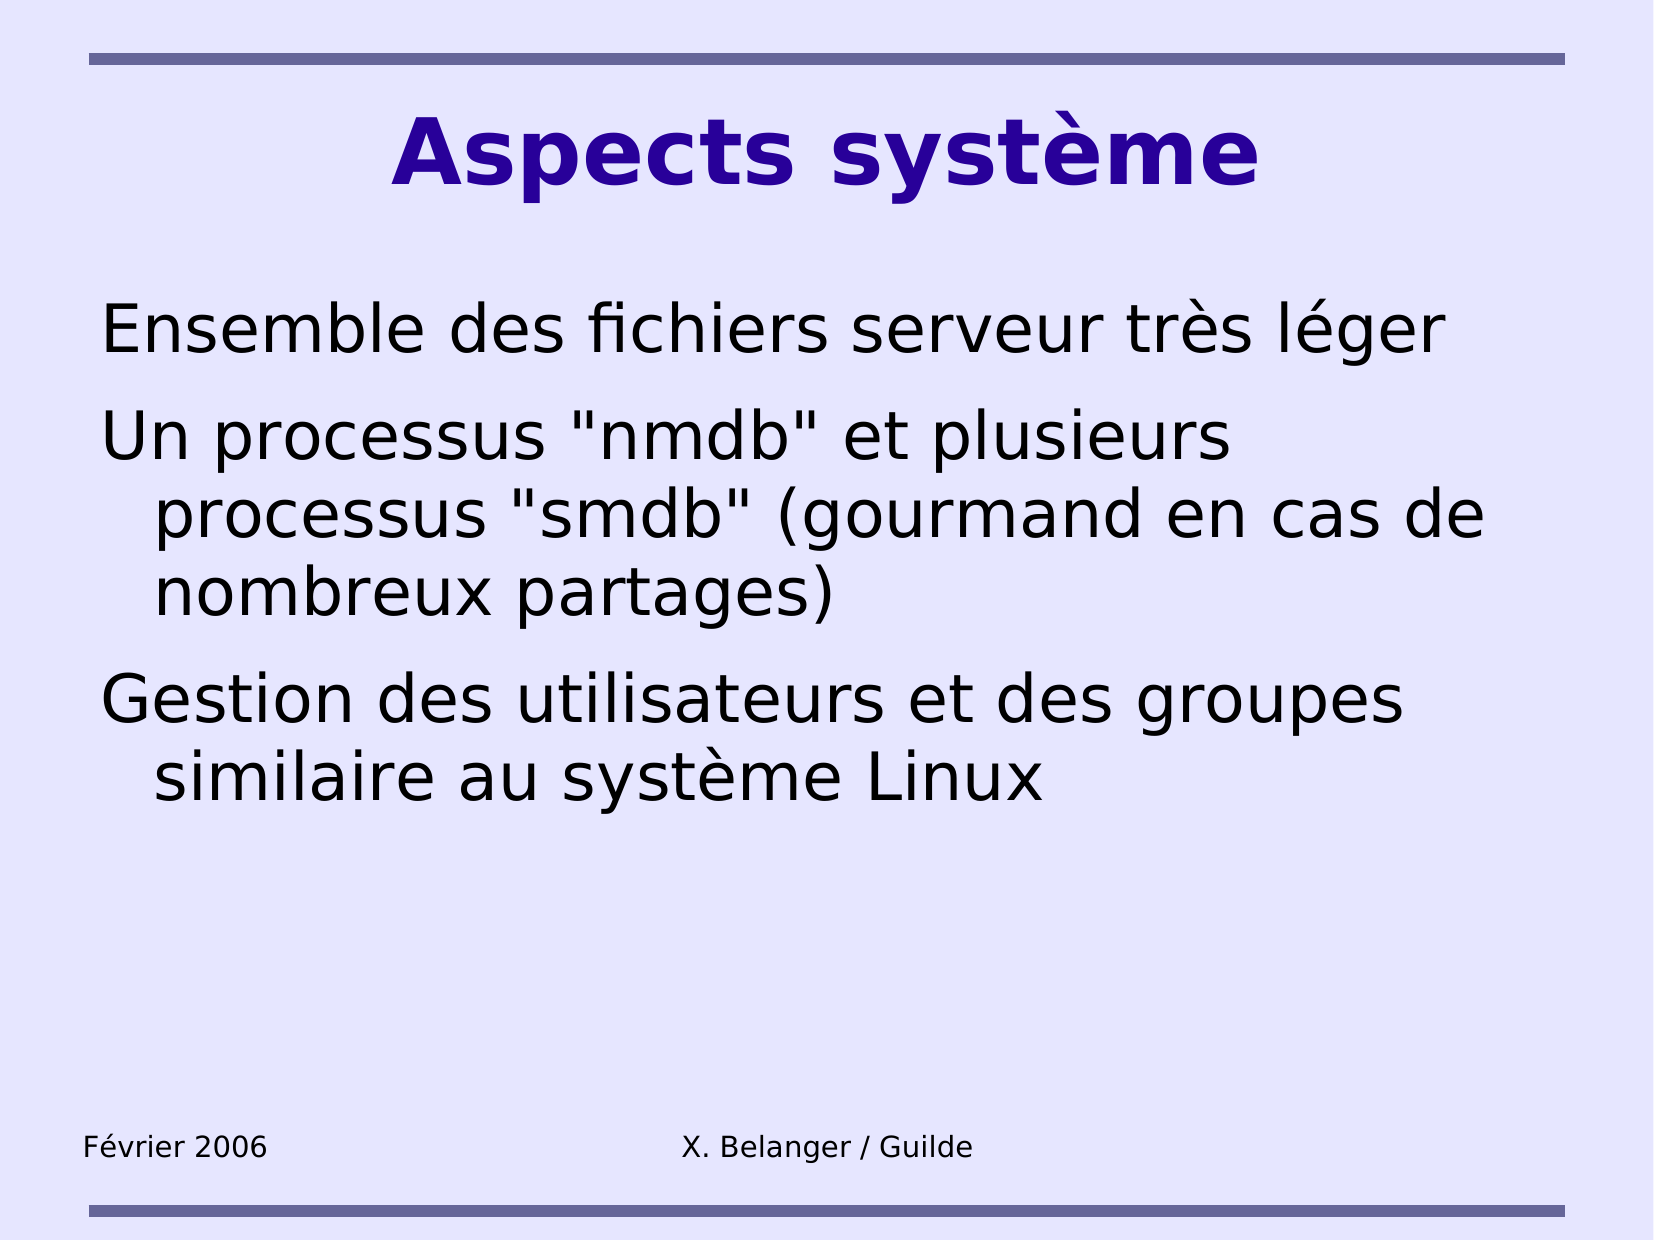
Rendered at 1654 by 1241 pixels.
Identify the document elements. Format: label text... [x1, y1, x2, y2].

title Aspects système [82, 49, 1571, 257]
list Ensemble des fichiers serveur très léger Un processus "nmdb" et plusieurs processus "smdb" (gourmand en cas de nombreux partages) Gestion des utilisateurs et des groupes similaire au système Linux [82, 290, 1571, 1109]
